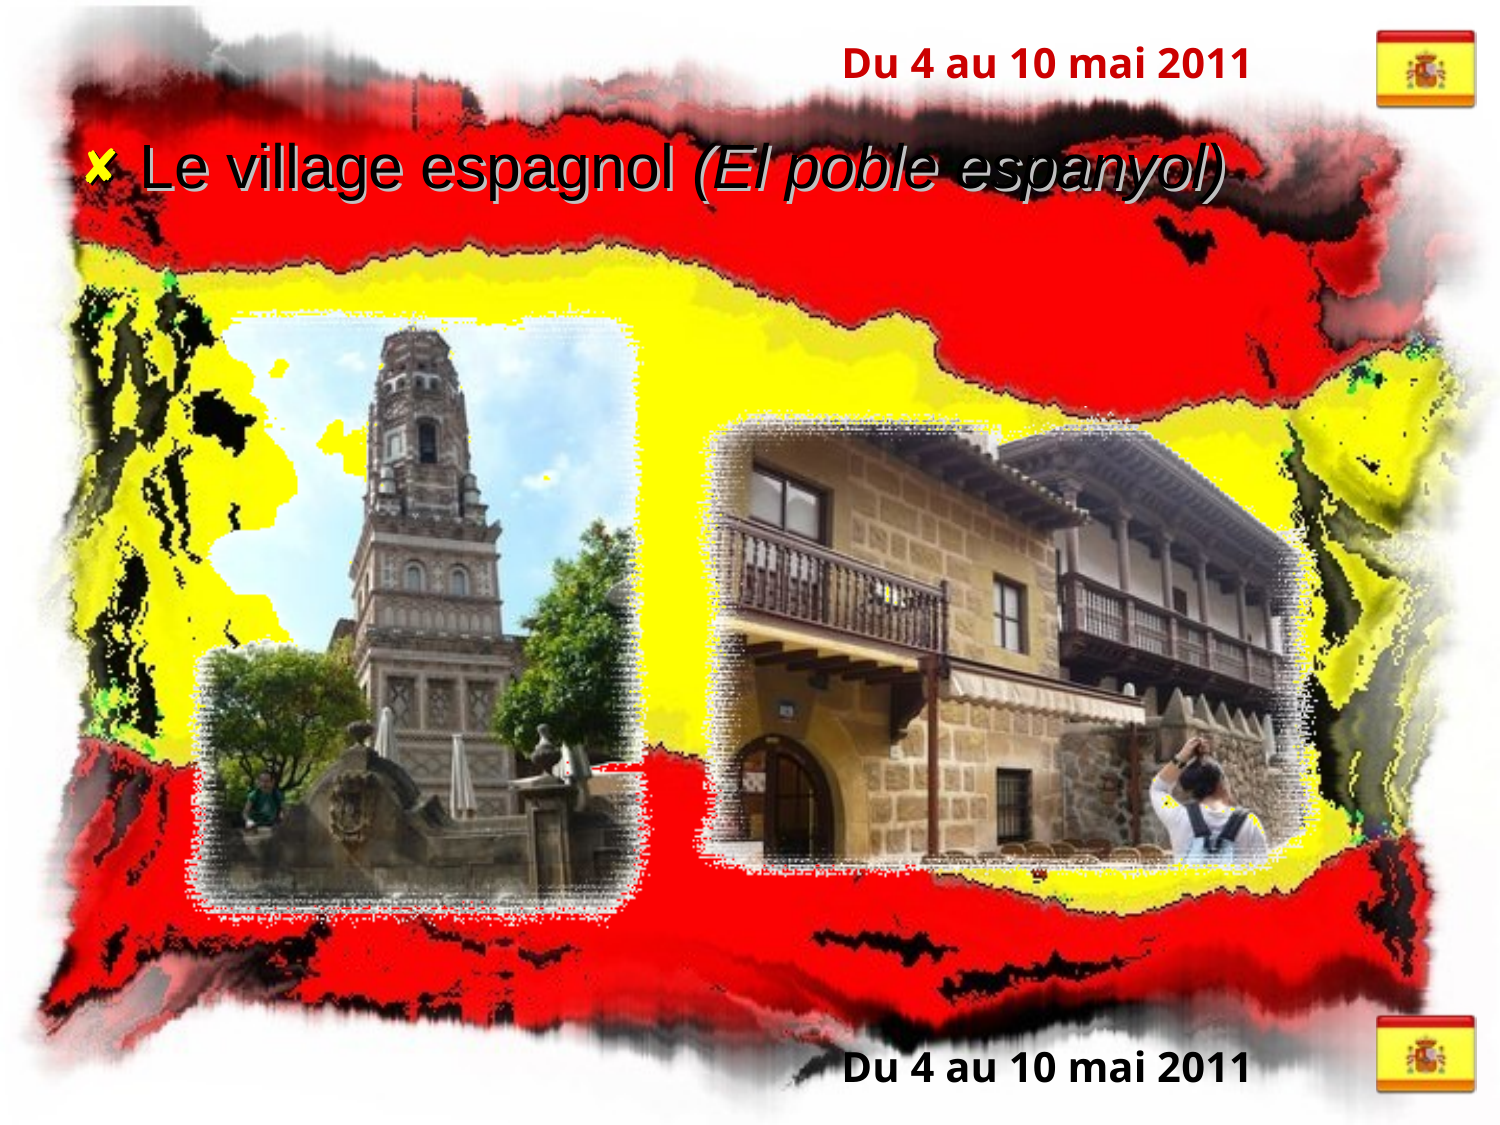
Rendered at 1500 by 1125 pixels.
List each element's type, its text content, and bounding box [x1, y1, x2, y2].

picture [0, 0, 1500, 1125]
text_box  Le village espagnol (El poble espanyol) [64, 118, 1447, 209]
